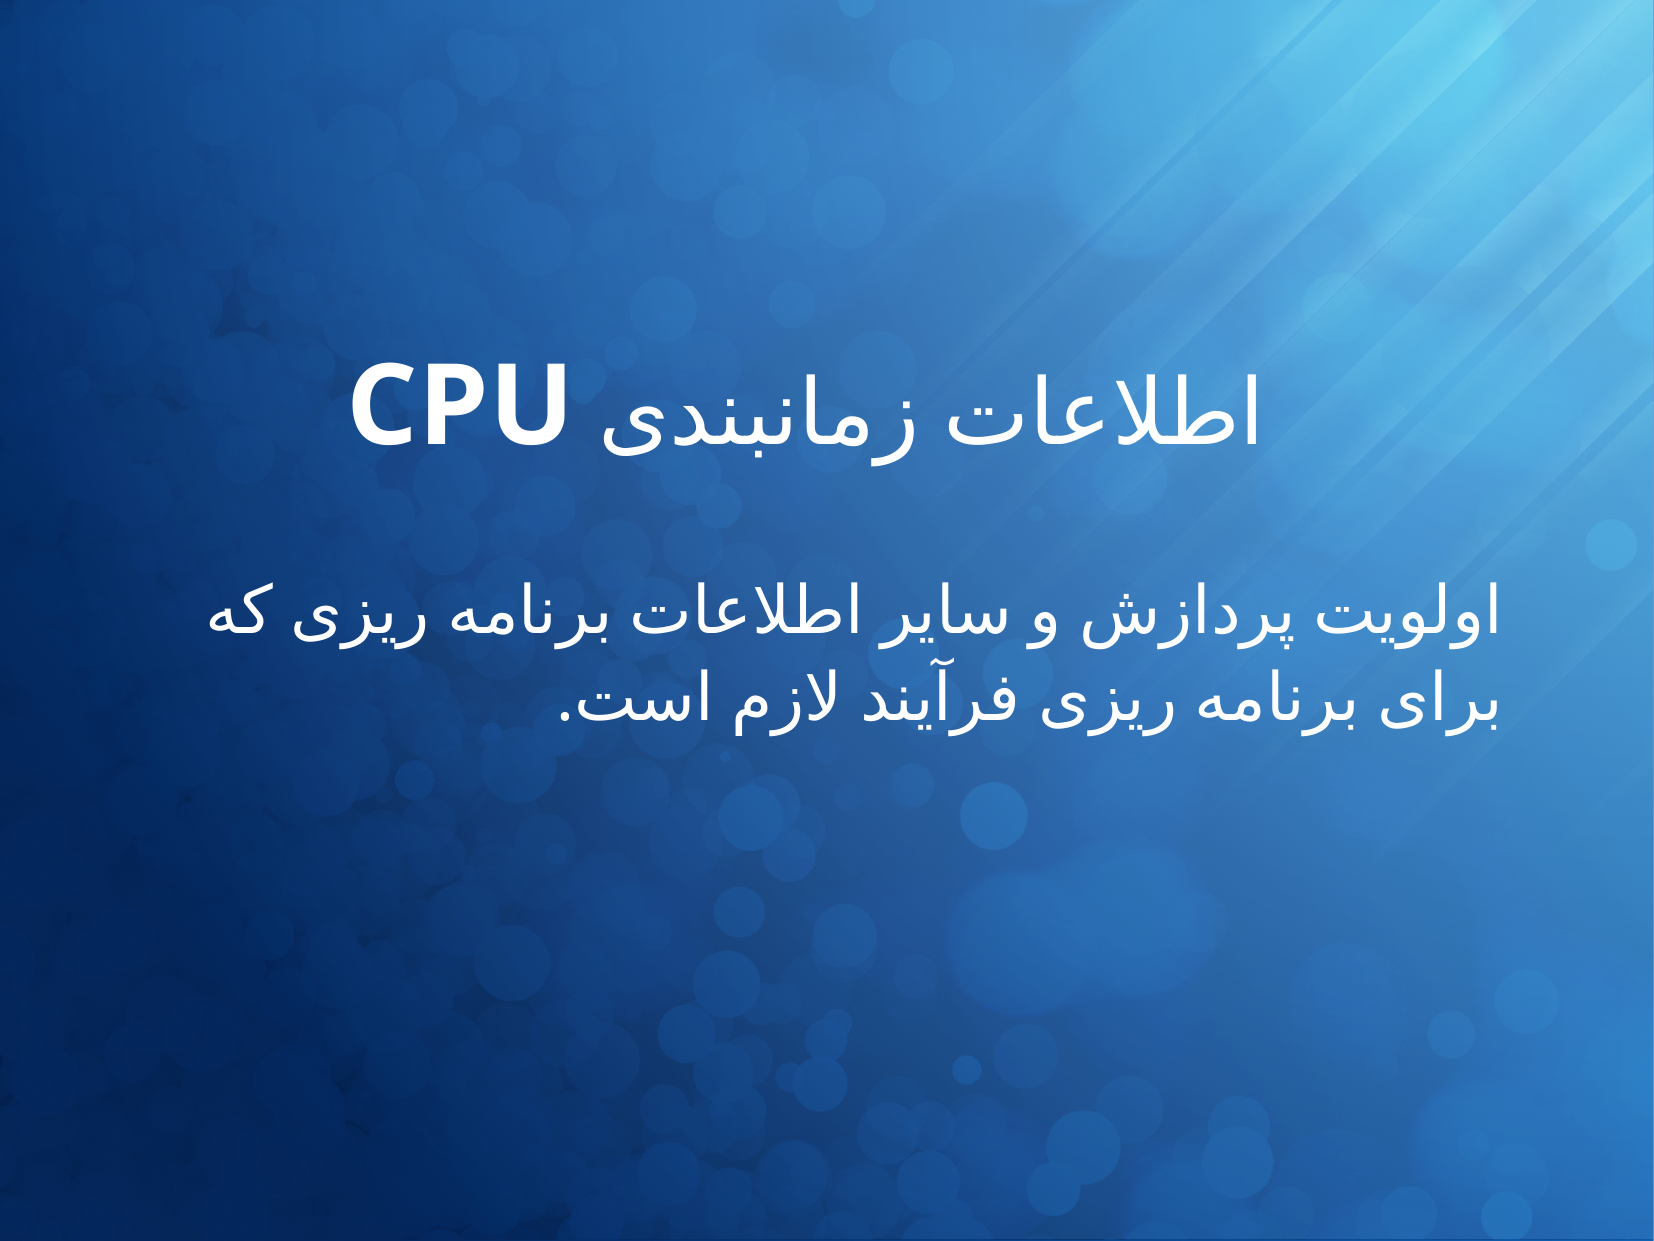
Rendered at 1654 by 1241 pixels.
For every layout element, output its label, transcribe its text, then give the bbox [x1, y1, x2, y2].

picture [0, 0, 1654, 1241]
title اطلاعات زمانبندی CPU [112, 319, 1501, 488]
list اولویت پردازش و سایر اطلاعات برنامه ریزی که برای برنامه ریزی فرآیند لازم است. [122, 573, 1576, 938]
